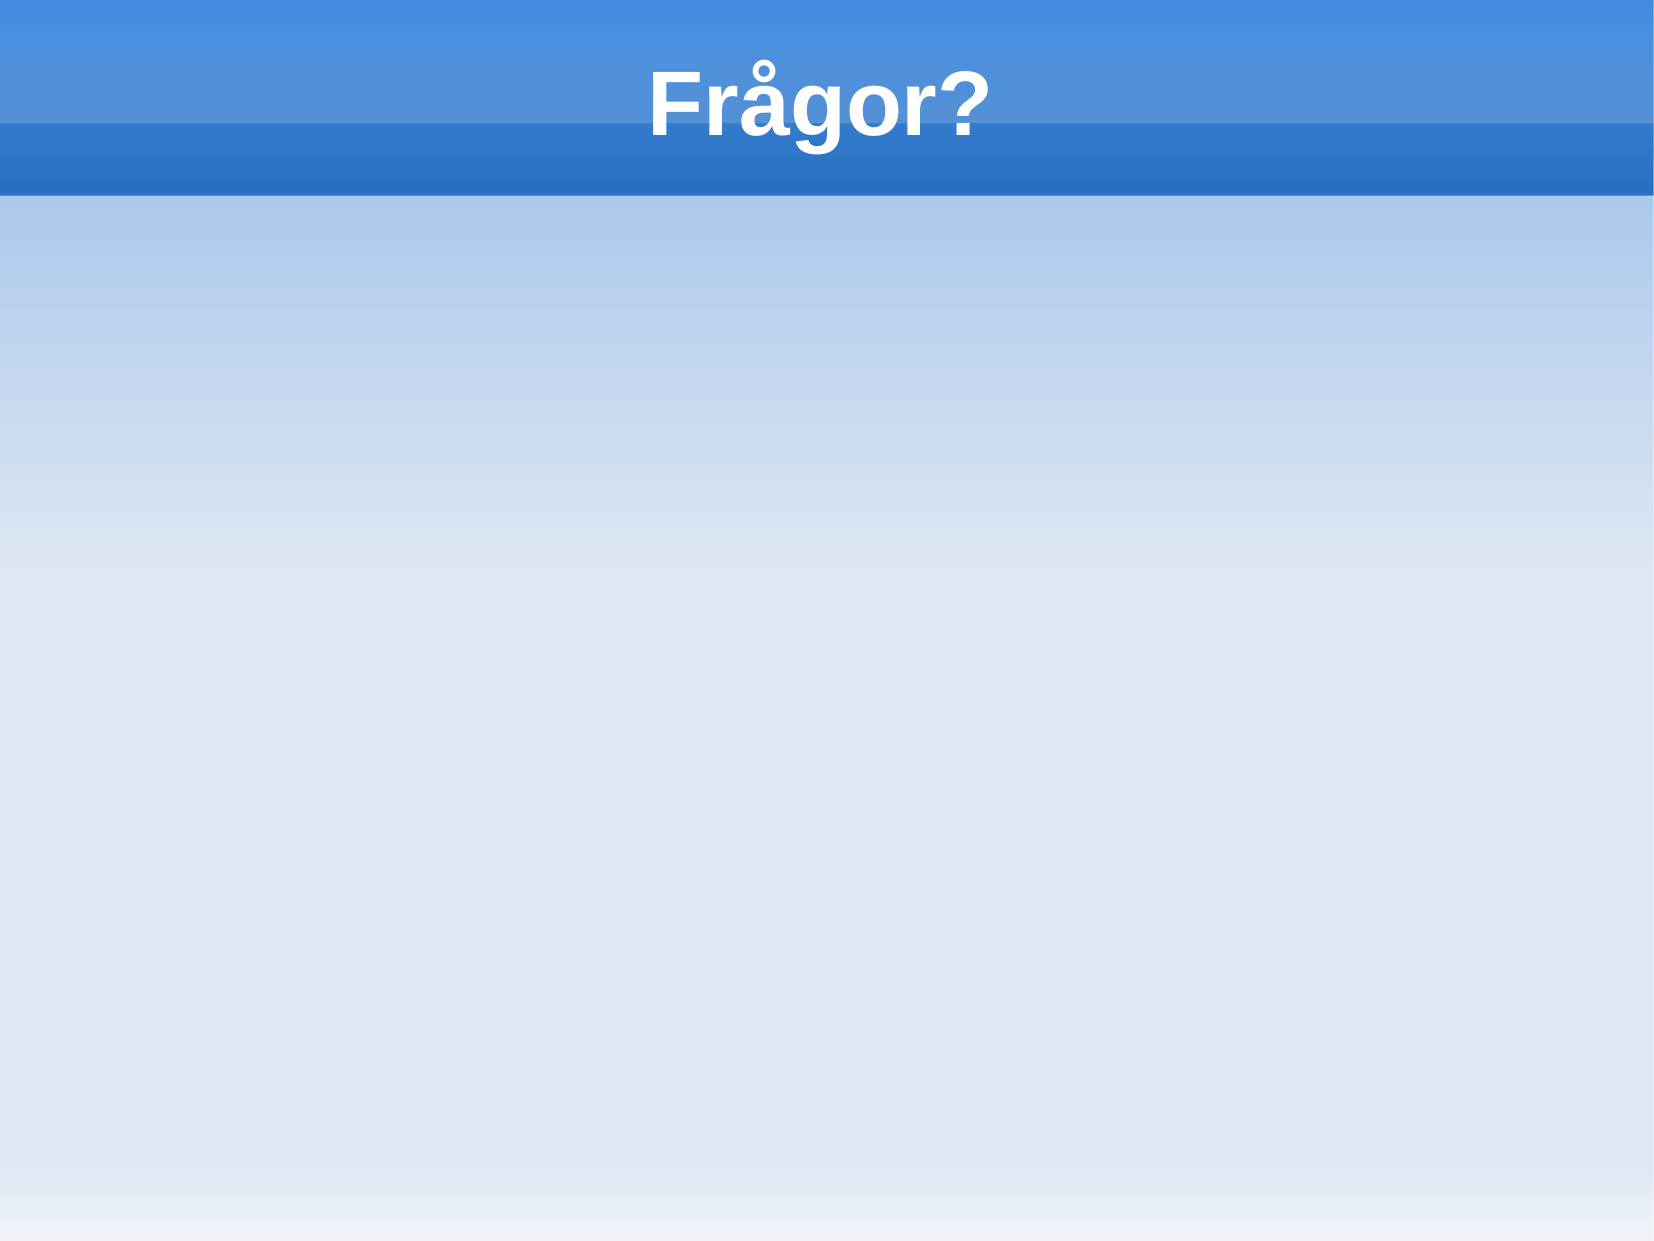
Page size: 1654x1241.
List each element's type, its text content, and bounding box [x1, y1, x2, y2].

picture [0, 0, 1654, 1241]
title Frågor? [76, 7, 1565, 200]
